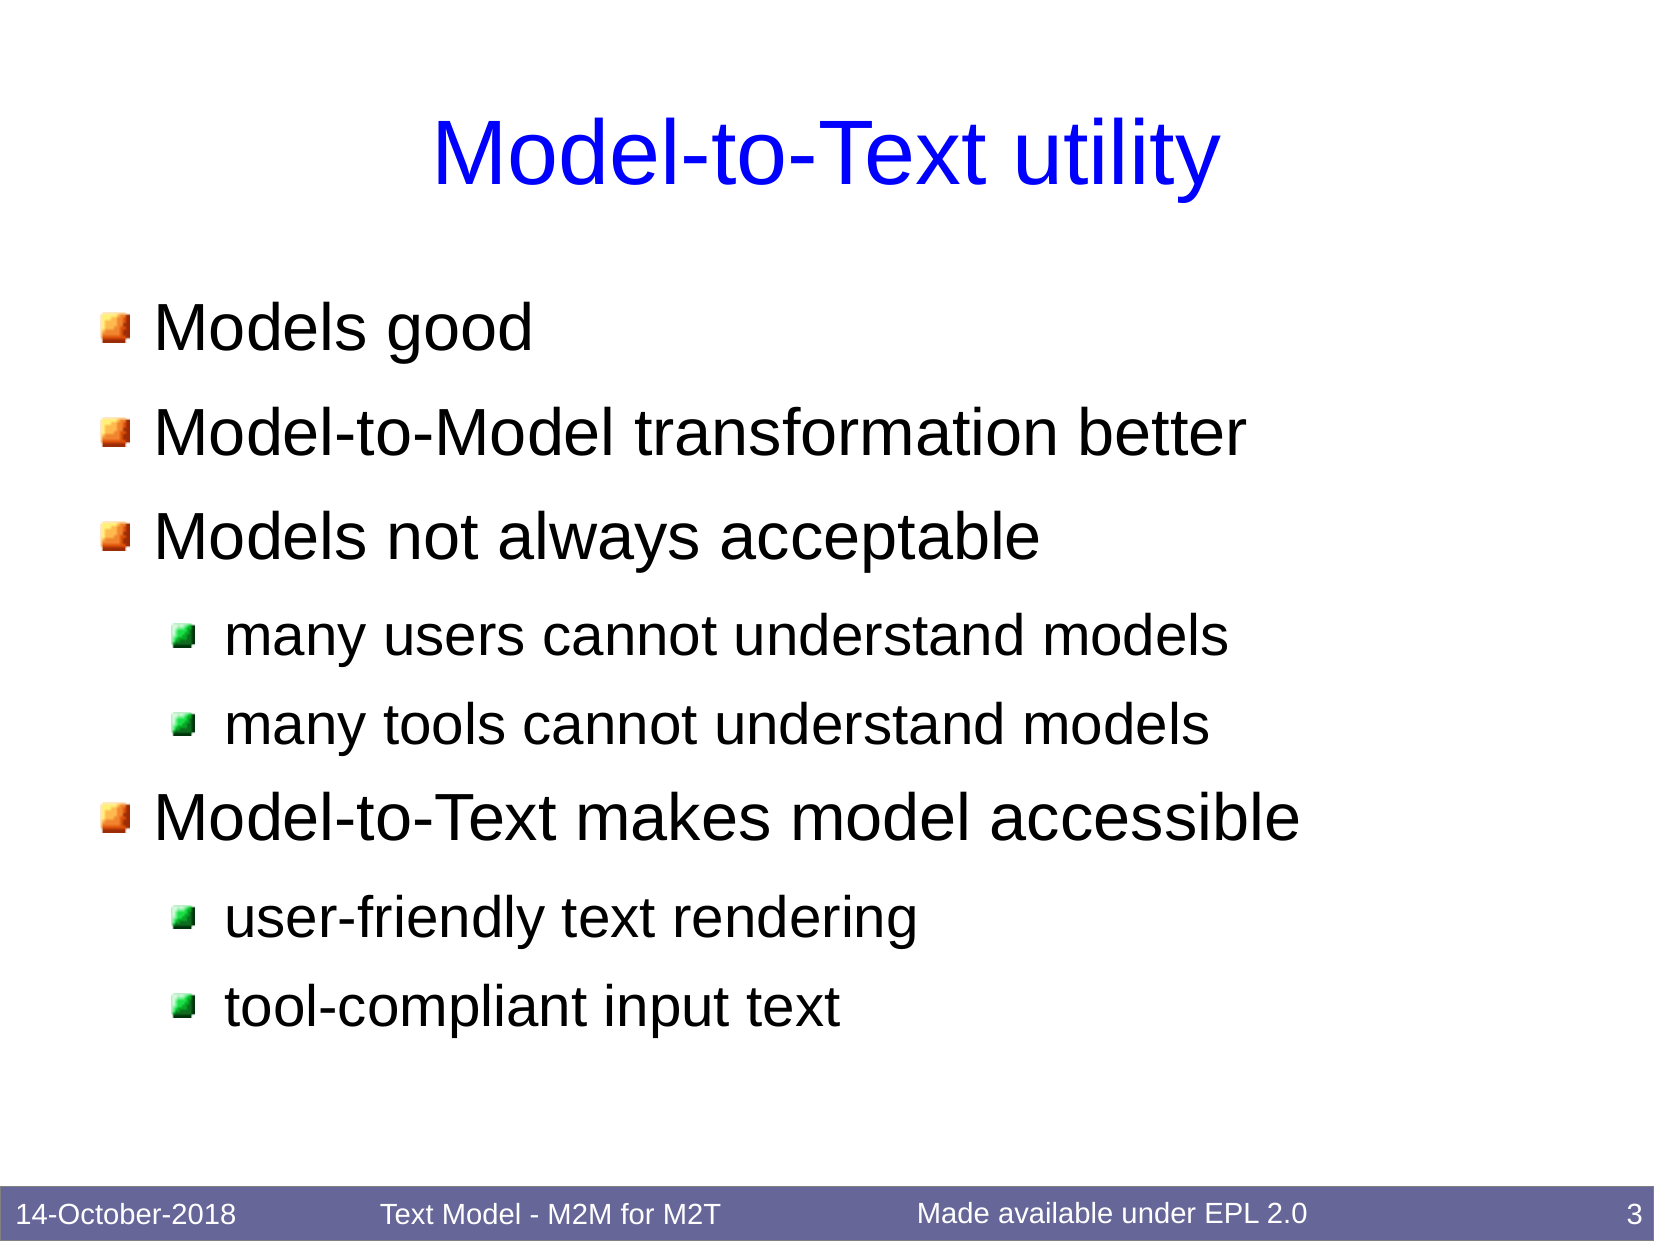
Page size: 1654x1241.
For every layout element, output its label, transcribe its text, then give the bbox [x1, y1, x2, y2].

title Model-to-Text utility [82, 49, 1571, 257]
list Models good Model-to-Model transformation better Models not always acceptable many users cannot understand models many tools cannot understand models Model-to-Text makes model accessible user-friendly text rendering tool-compliant input text [82, 290, 1571, 1109]
